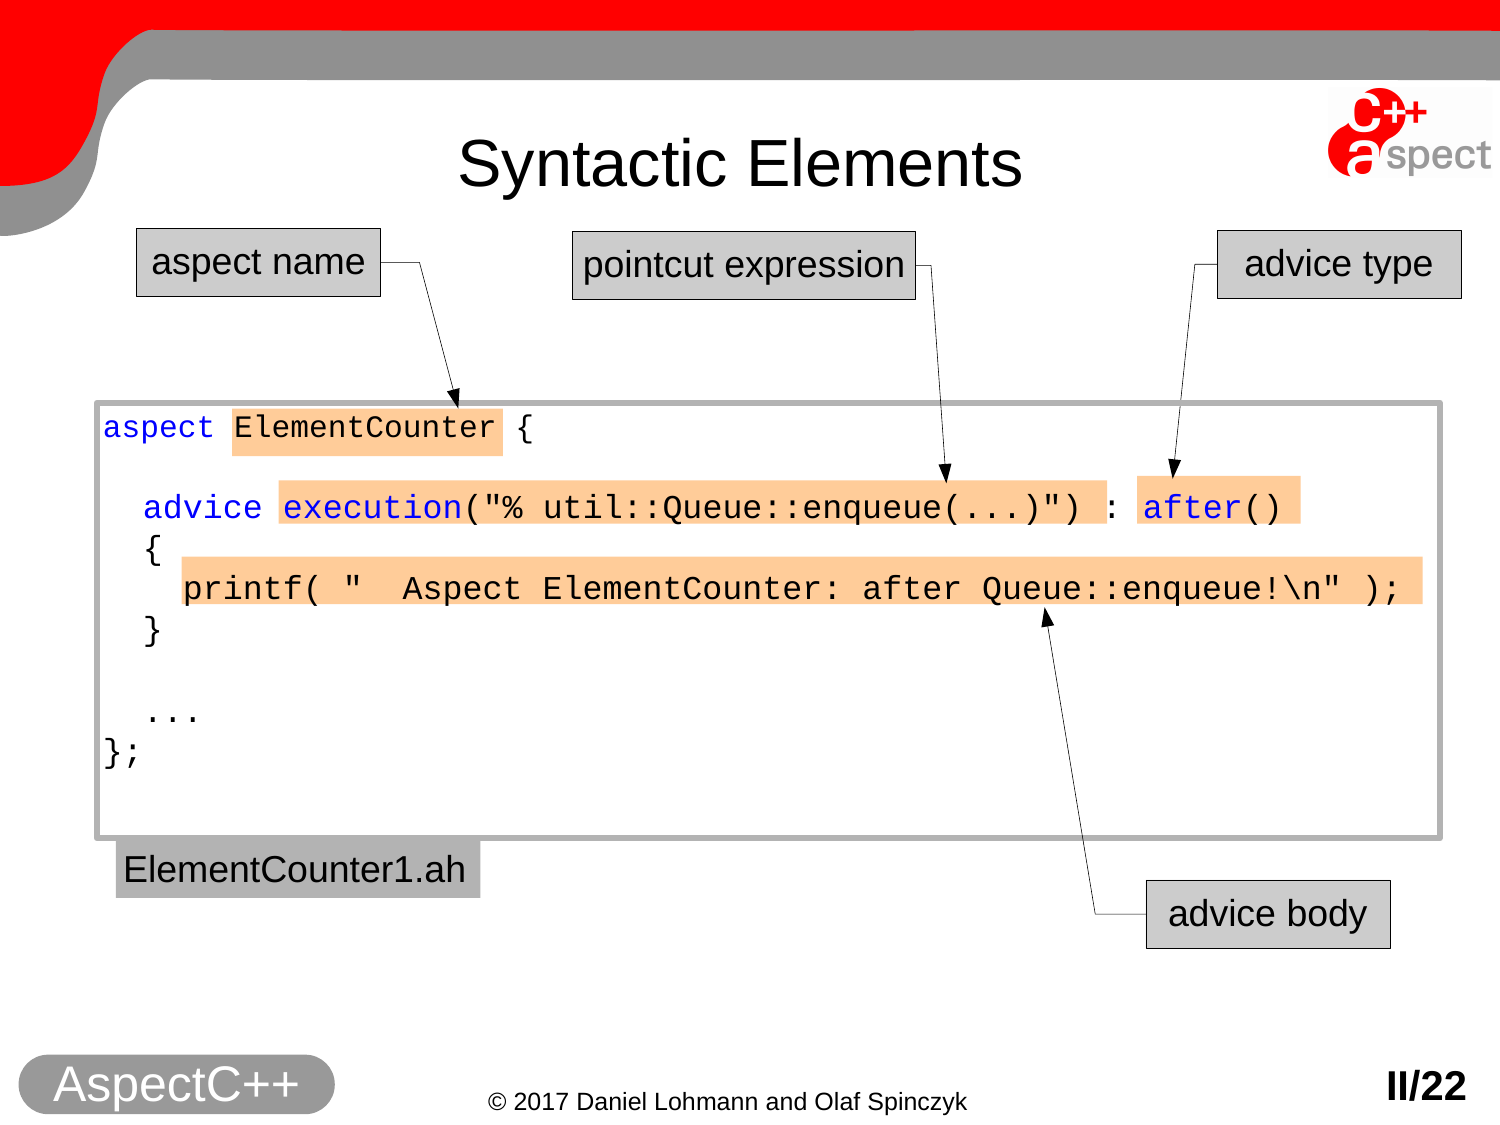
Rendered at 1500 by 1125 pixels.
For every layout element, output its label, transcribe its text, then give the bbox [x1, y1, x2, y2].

text_box aspect name [136, 228, 381, 297]
title Syntactic Elements [112, 98, 1388, 223]
text_box advice type [1217, 230, 1462, 299]
text_box pointcut expression [572, 231, 916, 300]
text_box aspect ElementCounter { advice execution("% util::Queue::enqueue(...)") : after() { printf( " Aspect ElementCounter: after Queue::enqueue!\n" ); } ... }; [96, 402, 1440, 839]
text_box ElementCounter1.ah [115, 838, 481, 895]
text_box advice body [1145, 879, 1390, 949]
